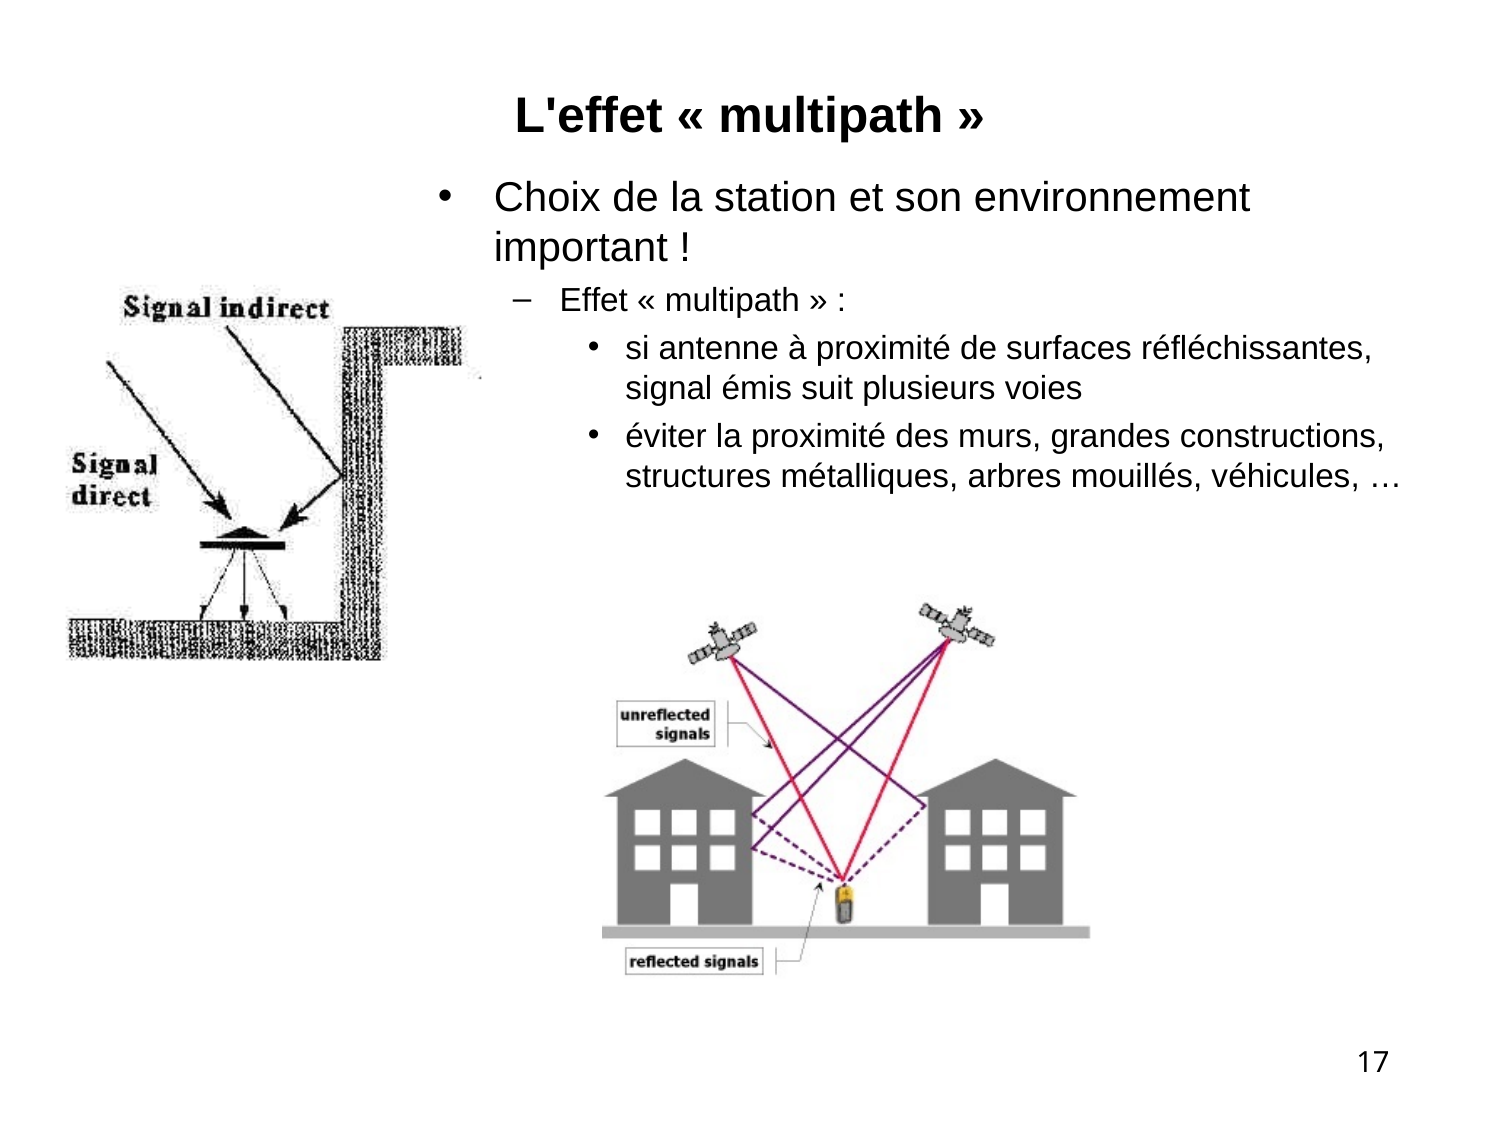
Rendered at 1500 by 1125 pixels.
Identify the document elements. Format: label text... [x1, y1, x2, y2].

title L'effet « multipath » [112, 68, 1388, 157]
picture [26, 272, 423, 691]
list Choix de la station et son environnement important ! Effet « multipath » : si antenne à proximité de surfaces réfléchissantes, signal émis suit plusieurs voies éviter la proximité des murs, grandes constructions, structures métalliques, arbres mouillés, véhicules, … [423, 162, 1434, 1013]
picture [602, 594, 1105, 981]
text_box <numéro> [1341, 1036, 1500, 1111]
